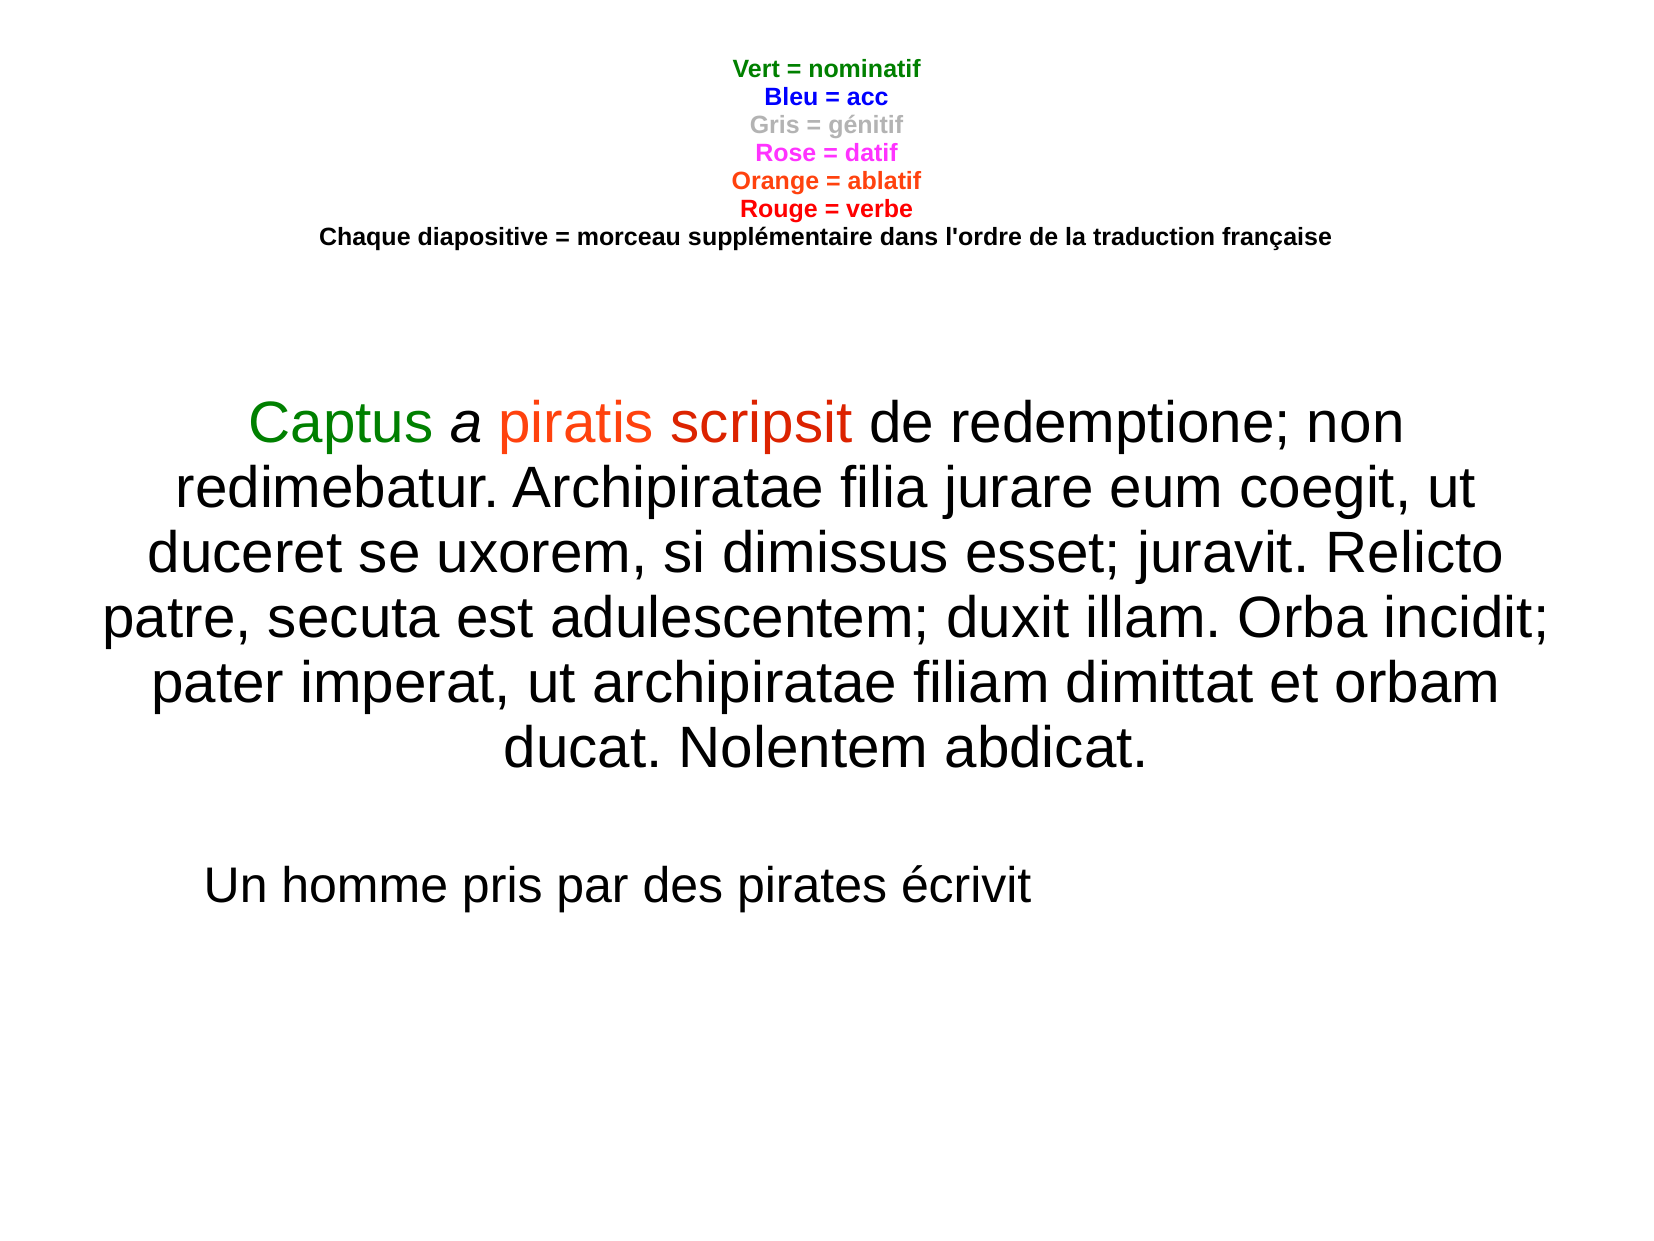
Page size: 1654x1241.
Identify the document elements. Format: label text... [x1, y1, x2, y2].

subtitle Captus a piratis scripsit de redemptione; non redimebatur. Archipiratae filia jurare eum coegit, ut duceret se uxorem, si dimissus esset; juravit. Relicto patre, secuta est adulescentem; duxit illam. Orba incidit; pater imperat, ut archipiratae filiam dimittat et orbam ducat. Nolentem abdicat. [82, 318, 1571, 851]
title Vert = nominatif Bleu = acc Gris = génitif Rose = datif Orange = ablatif Rouge = verbe Chaque diapositive = morceau supplémentaire dans l'ordre de la traduction française [82, 49, 1571, 257]
text_box Un homme pris par des pirates écrivit [188, 850, 1571, 921]
